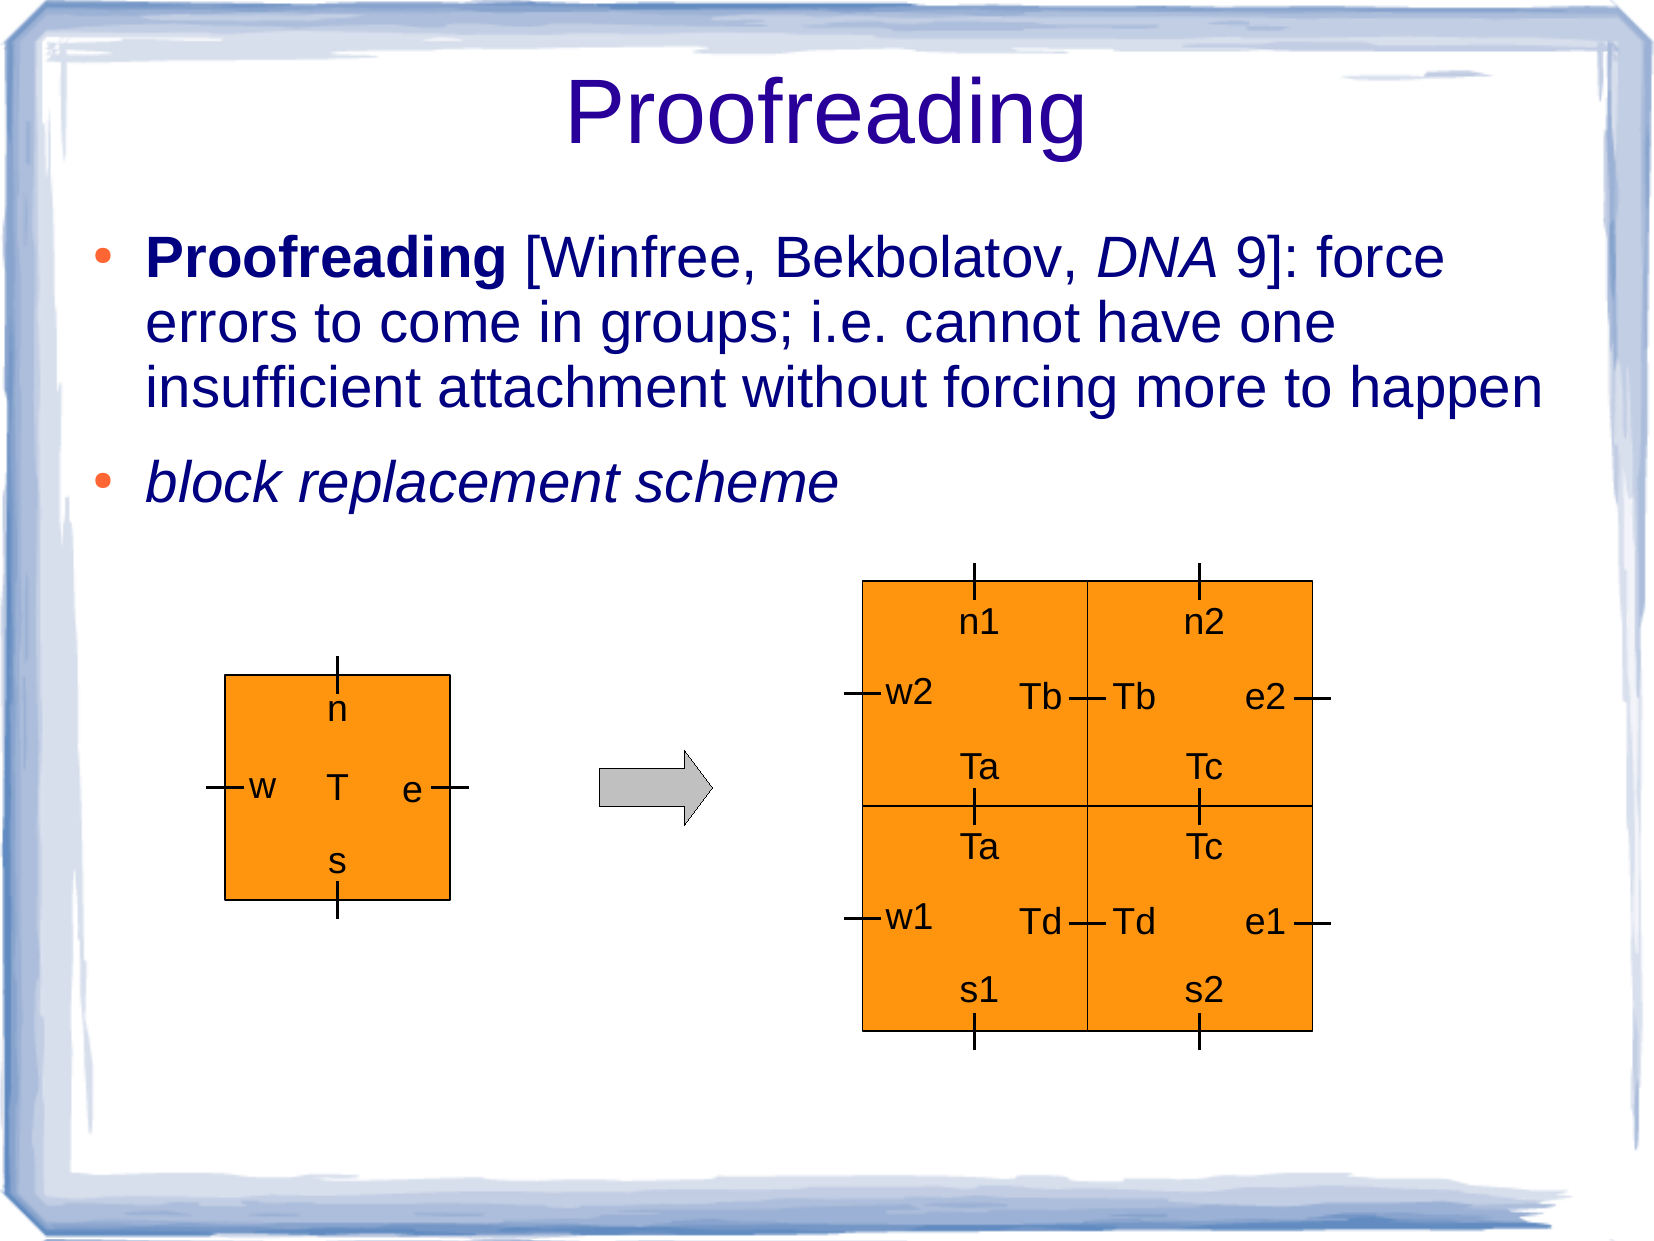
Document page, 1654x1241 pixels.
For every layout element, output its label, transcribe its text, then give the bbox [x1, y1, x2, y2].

text_box w1 [881, 895, 938, 938]
list Proofreading [Winfree, Bekbolatov, DNA 9]: force errors to come in groups; i.e. cannot have one insufficient attachment without forcing more to happen block replacement scheme [75, 225, 1613, 516]
text_box w [243, 764, 282, 807]
text_box e2 [1237, 675, 1294, 718]
title Proofreading [82, 8, 1571, 216]
text_box Tc [1181, 745, 1228, 788]
text_box Tb [1012, 675, 1069, 718]
text_box s1 [956, 968, 1003, 1011]
text_box Tc [1181, 825, 1228, 868]
text_box Ta [956, 825, 1003, 868]
text_box e [393, 768, 432, 811]
text_box Tb [1106, 675, 1163, 718]
text_box Td [1012, 900, 1069, 943]
text_box e1 [1237, 900, 1294, 943]
text_box w2 [881, 670, 938, 713]
text_box T [225, 675, 451, 900]
text_box n2 [1181, 600, 1228, 643]
text_box s2 [1181, 968, 1228, 1011]
picture [0, 0, 1654, 1241]
text_box [599, 750, 713, 826]
text_box s [318, 839, 357, 882]
text_box Td [1106, 900, 1163, 943]
text_box [862, 581, 1313, 1032]
text_box n1 [956, 600, 1003, 643]
text_box Ta [956, 745, 1003, 788]
text_box n [318, 687, 357, 730]
